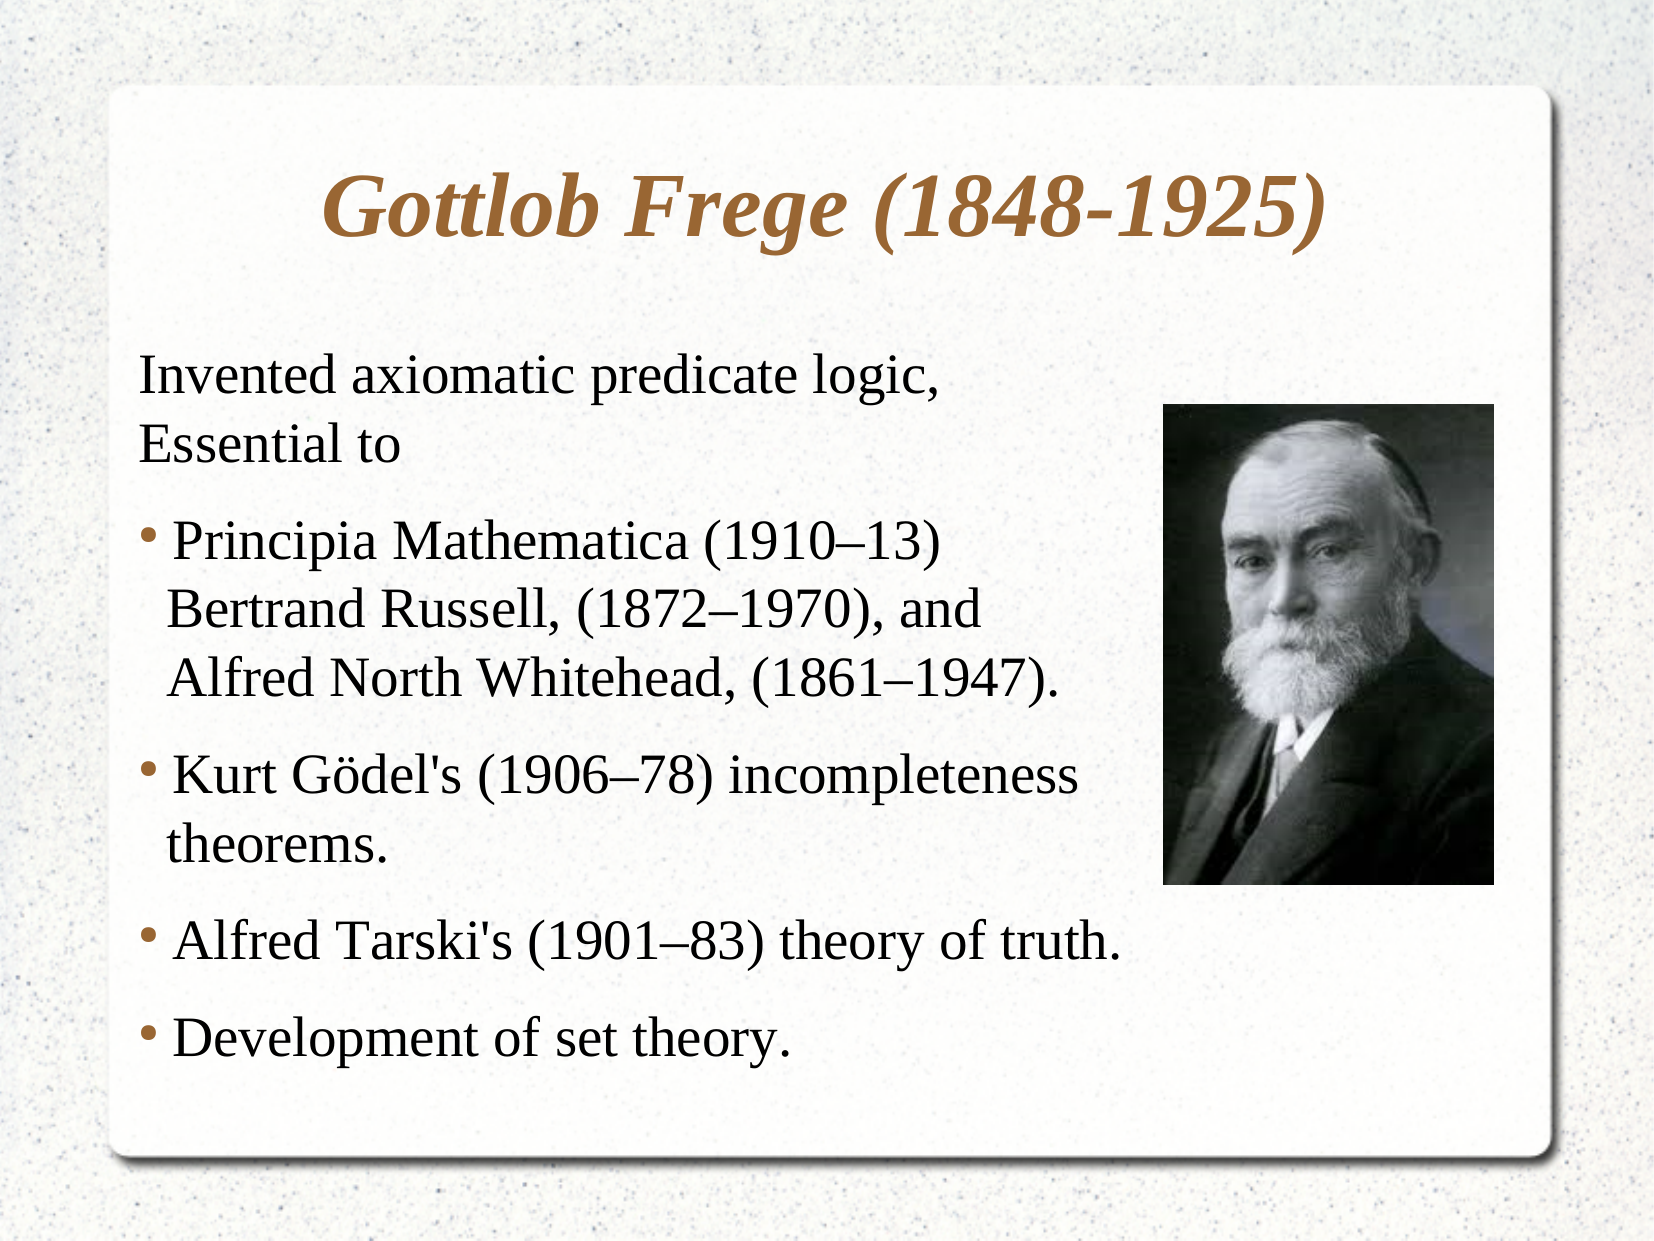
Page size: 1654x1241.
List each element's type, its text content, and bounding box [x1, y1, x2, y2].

title Gottlob Frege (1848-1925) [118, 96, 1536, 304]
picture [1163, 405, 1494, 886]
list Invented axiomatic predicate logic, Essential to Principia Mathematica (1910–13) Bertrand Russell, (1872–1970), and Alfred North Whitehead, (1861–1947). Kurt Gödel's (1906–78) incompleteness theorems. Alfred Tarski's (1901–83) theory of truth. Development of set theory. [138, 336, 1144, 1110]
